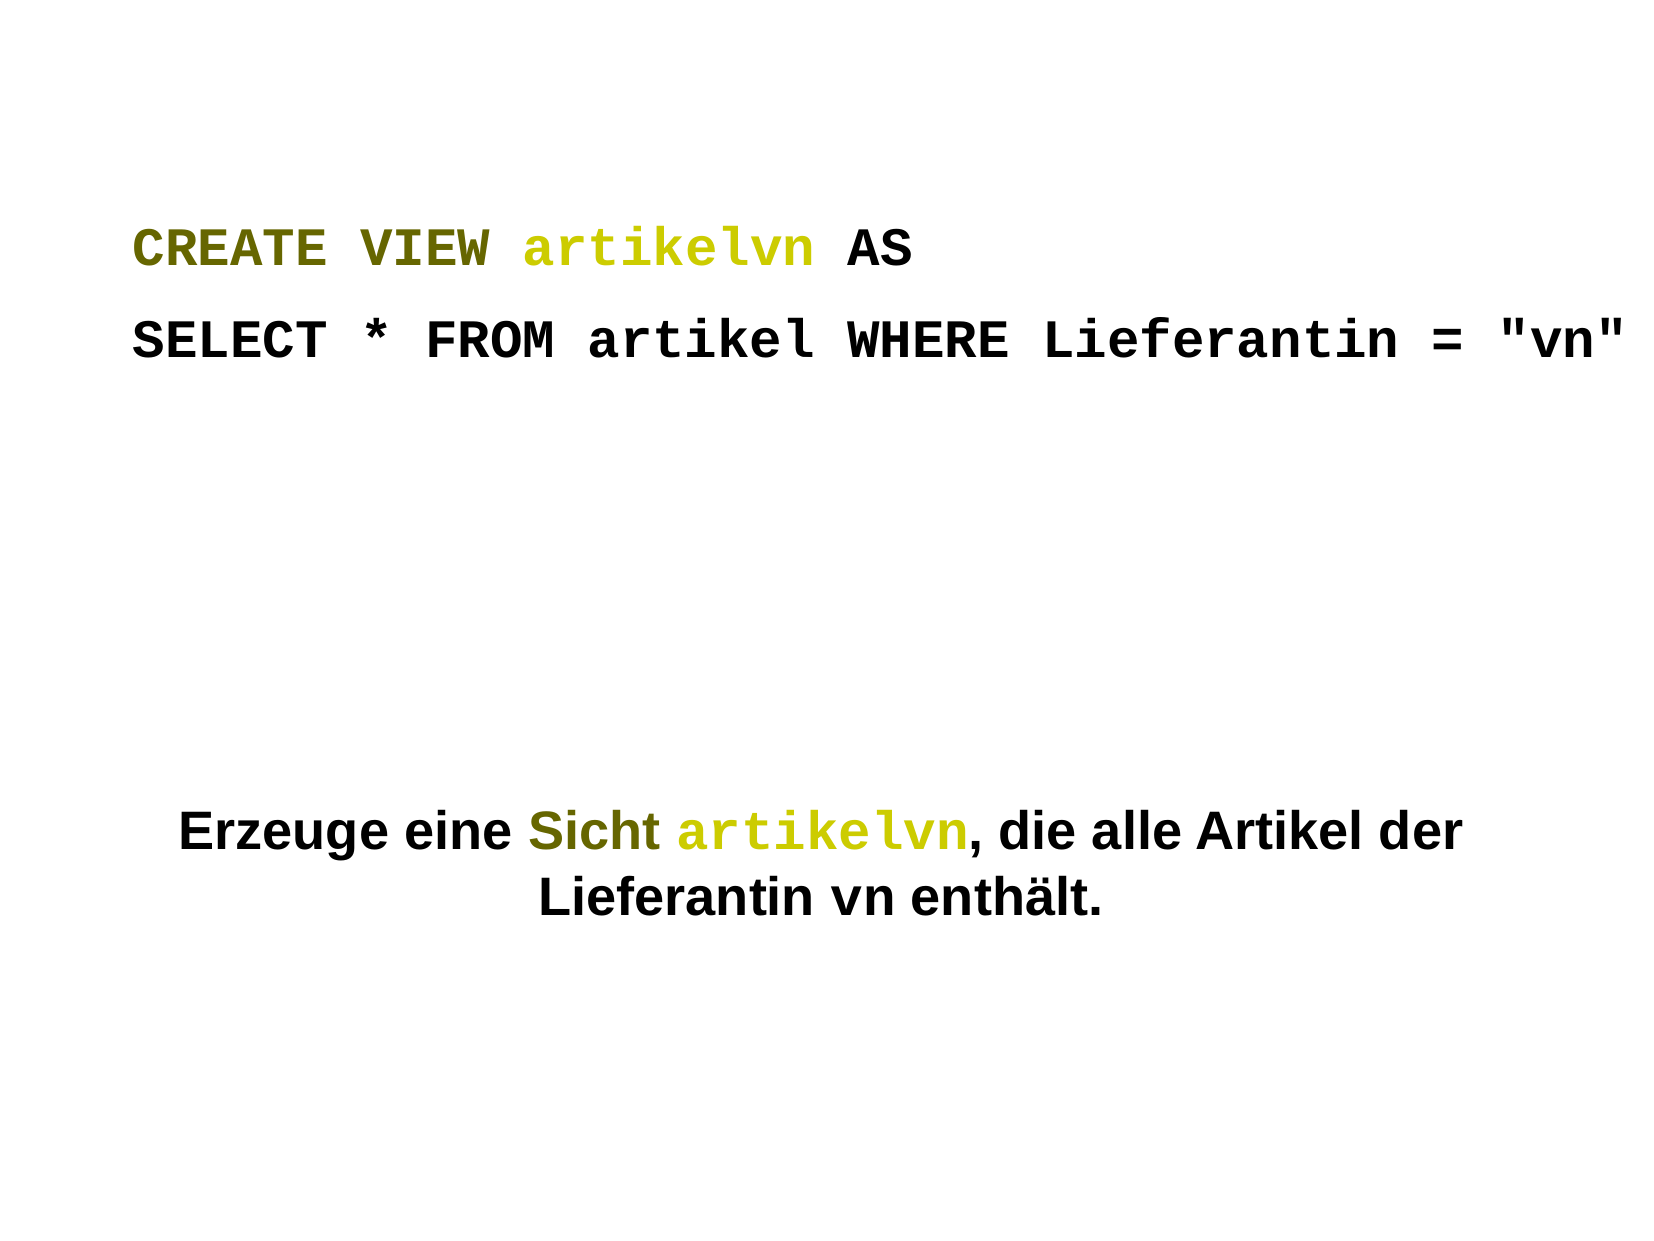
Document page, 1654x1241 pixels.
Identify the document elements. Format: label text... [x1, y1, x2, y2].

title Erzeuge eine Sicht artikelvn, die alle Artikel der Lieferantin vn enthält. [76, 787, 1566, 945]
text_box CREATE VIEW artikelvn AS SELECT * FROM artikel WHERE Lieferantin = "vn" [118, 212, 1654, 382]
